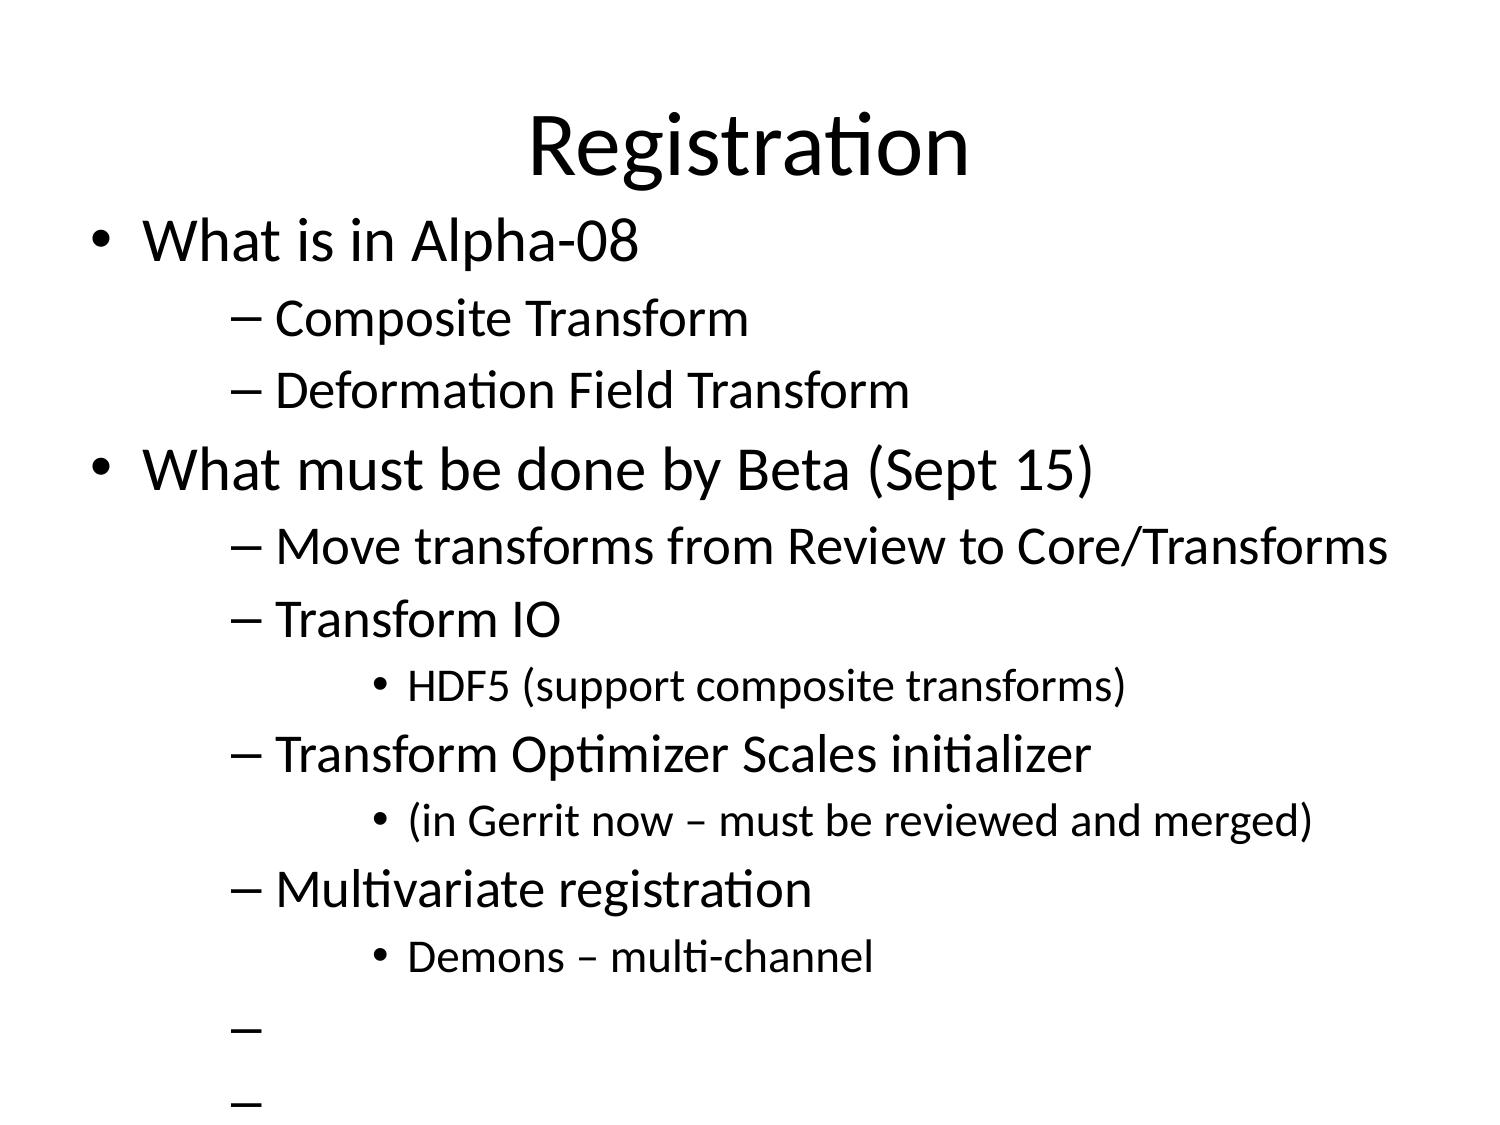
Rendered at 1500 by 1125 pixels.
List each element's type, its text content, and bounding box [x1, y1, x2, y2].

list What is in Alpha-08 Composite Transform Deformation Field Transform What must be done by Beta (Sept 15) Move transforms from Review to Core/Transforms Transform IO HDF5 (support composite transforms) Transform Optimizer Scales initializer (in Gerrit now – must be reviewed and merged) Multivariate registration Demons – multi-channel [75, 200, 1426, 1038]
title Registration [75, 45, 1426, 200]
